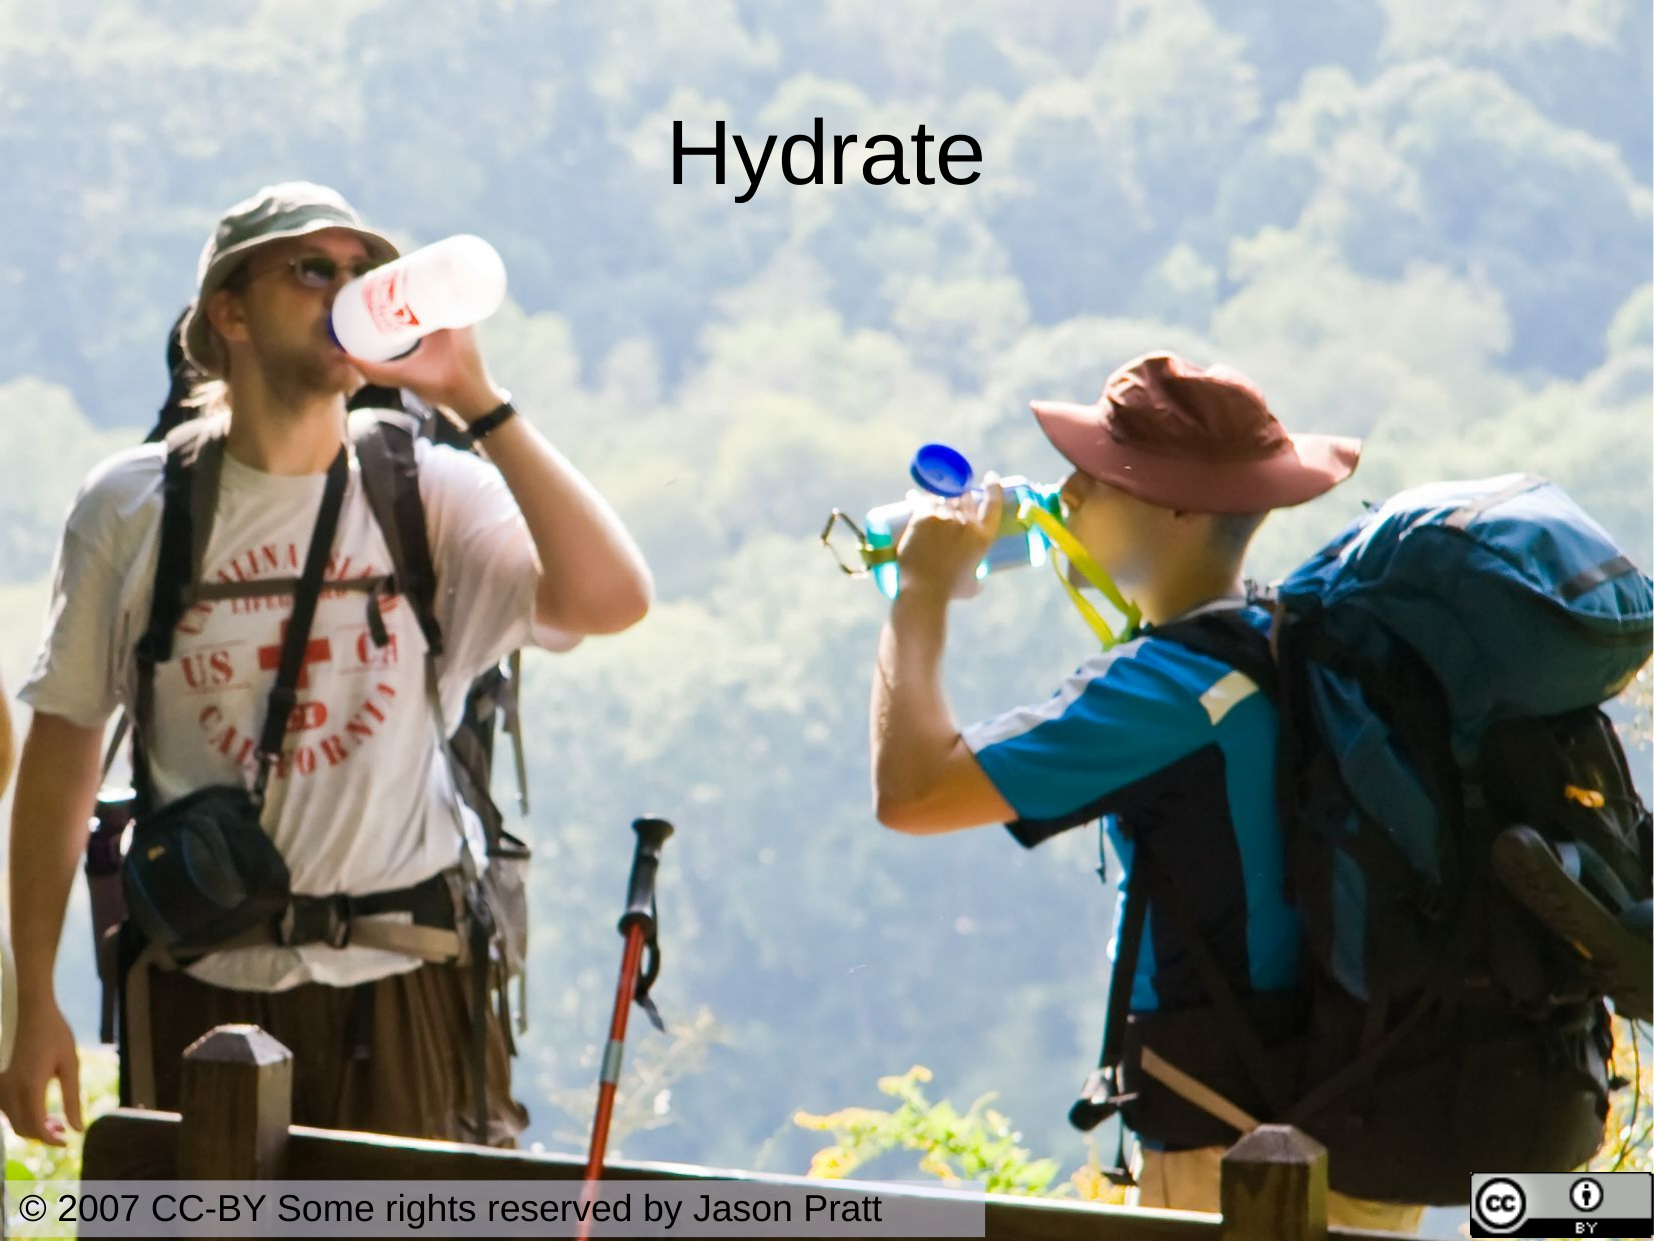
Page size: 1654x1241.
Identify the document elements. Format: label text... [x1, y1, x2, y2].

picture [0, 0, 1654, 1241]
text_box © 2007 CC-BY Some rights reserved by Jason Pratt [4, 1180, 986, 1238]
title Hydrate [82, 49, 1571, 257]
